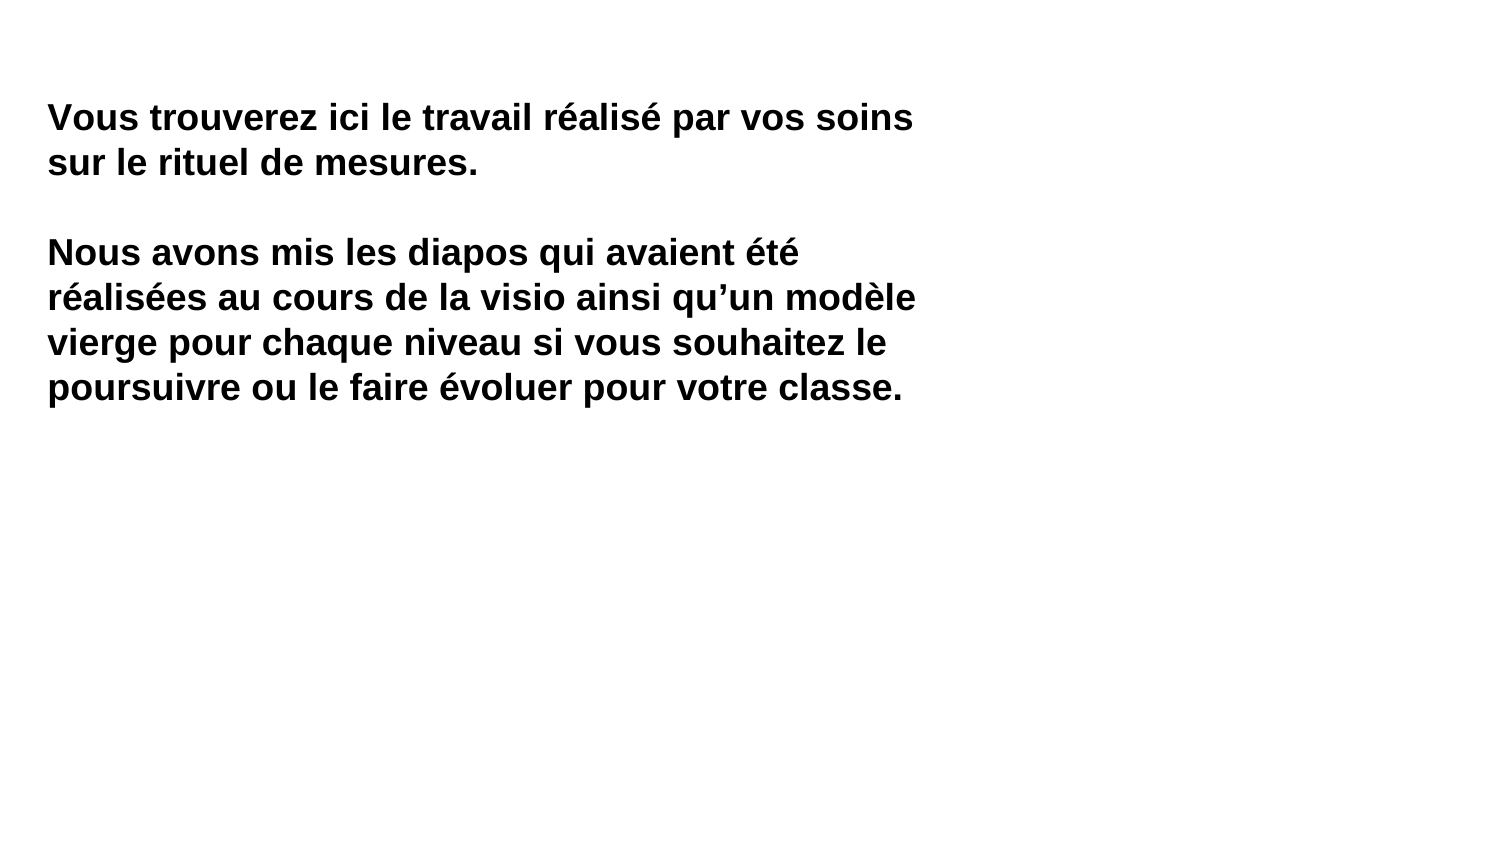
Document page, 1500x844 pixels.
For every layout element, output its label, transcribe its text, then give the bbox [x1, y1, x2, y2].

text_box Vous trouverez ici le travail réalisé par vos soins sur le rituel de mesures. Nous avons mis les diapos qui avaient été réalisées au cours de la visio ainsi qu’un modèle vierge pour chaque niveau si vous souhaitez le poursuivre ou le faire évoluer pour votre classe. [32, 78, 949, 427]
